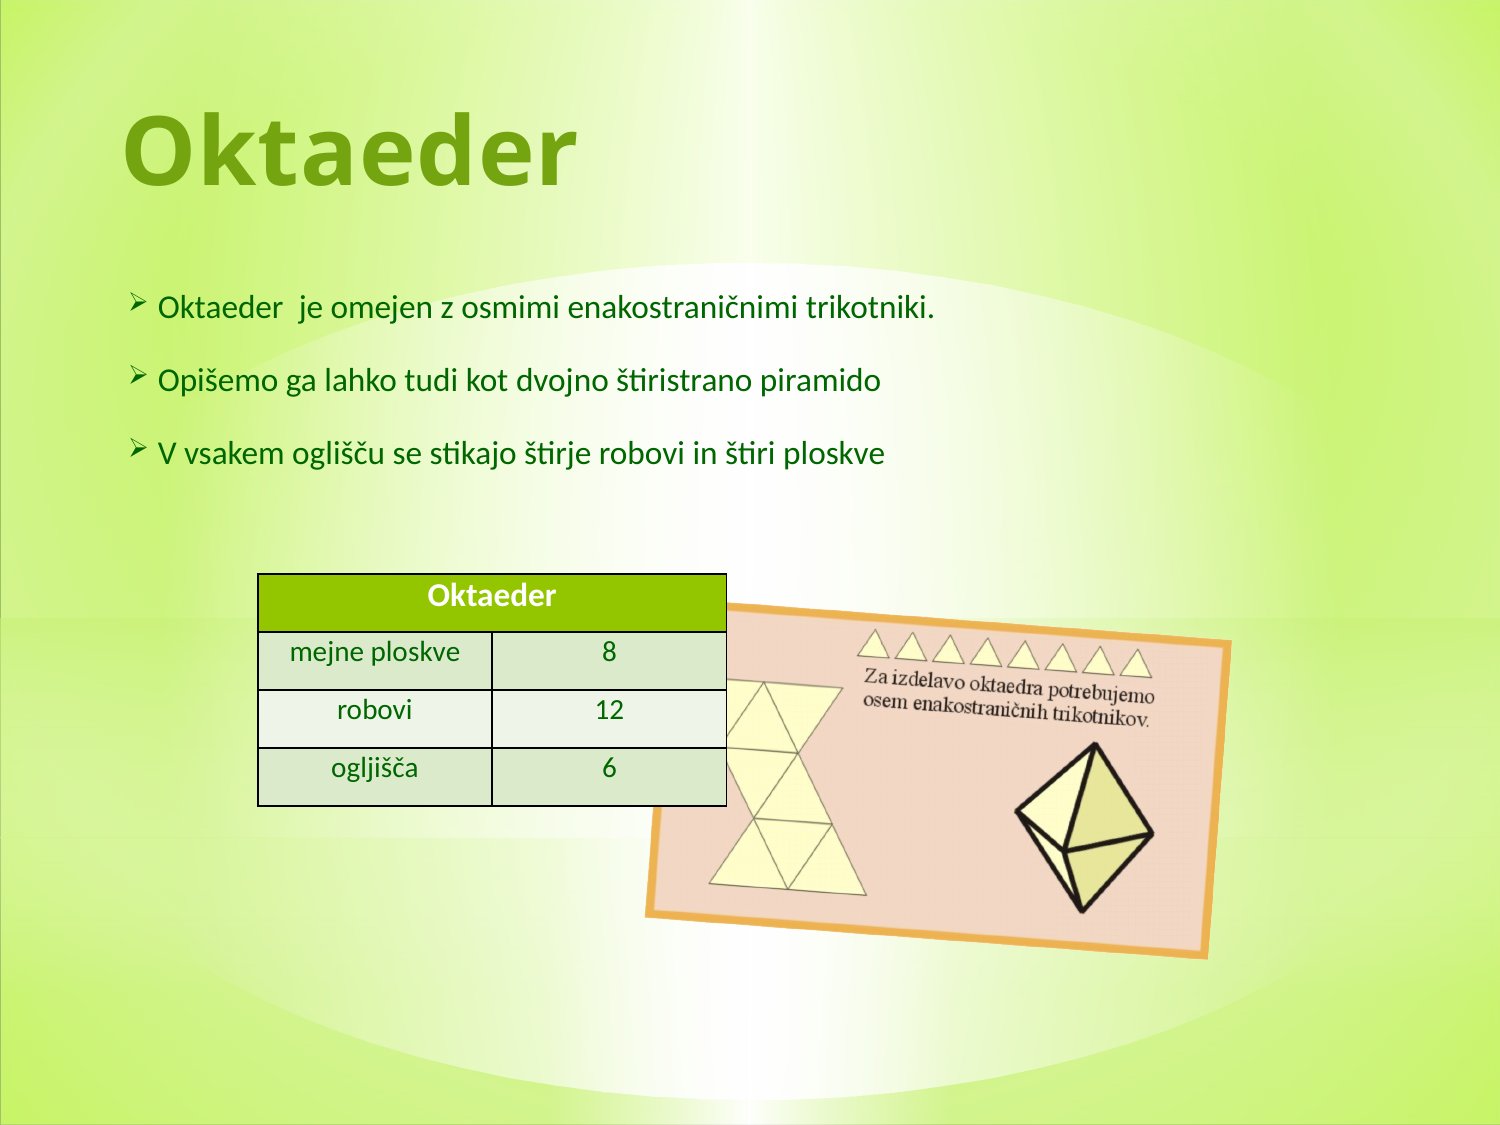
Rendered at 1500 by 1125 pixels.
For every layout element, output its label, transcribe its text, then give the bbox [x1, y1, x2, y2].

picture [644, 601, 1232, 960]
title Oktaeder [105, 82, 1174, 257]
table_cell ogljišča [259, 749, 491, 805]
table_header Oktaeder [259, 575, 726, 631]
table_cell 12 [493, 691, 726, 747]
table_cell 8 [493, 633, 726, 689]
table_cell mejne ploskve [259, 633, 491, 689]
list Oktaeder je omejen z osmimi enakostraničnimi trikotniki. Opišemo ga lahko tudi kot dvojno štiristrano piramido V vsakem oglišču se stikajo štirje robovi in štiri ploskve [105, 257, 1442, 828]
table_cell 6 [493, 749, 726, 805]
table_cell robovi [259, 691, 491, 747]
